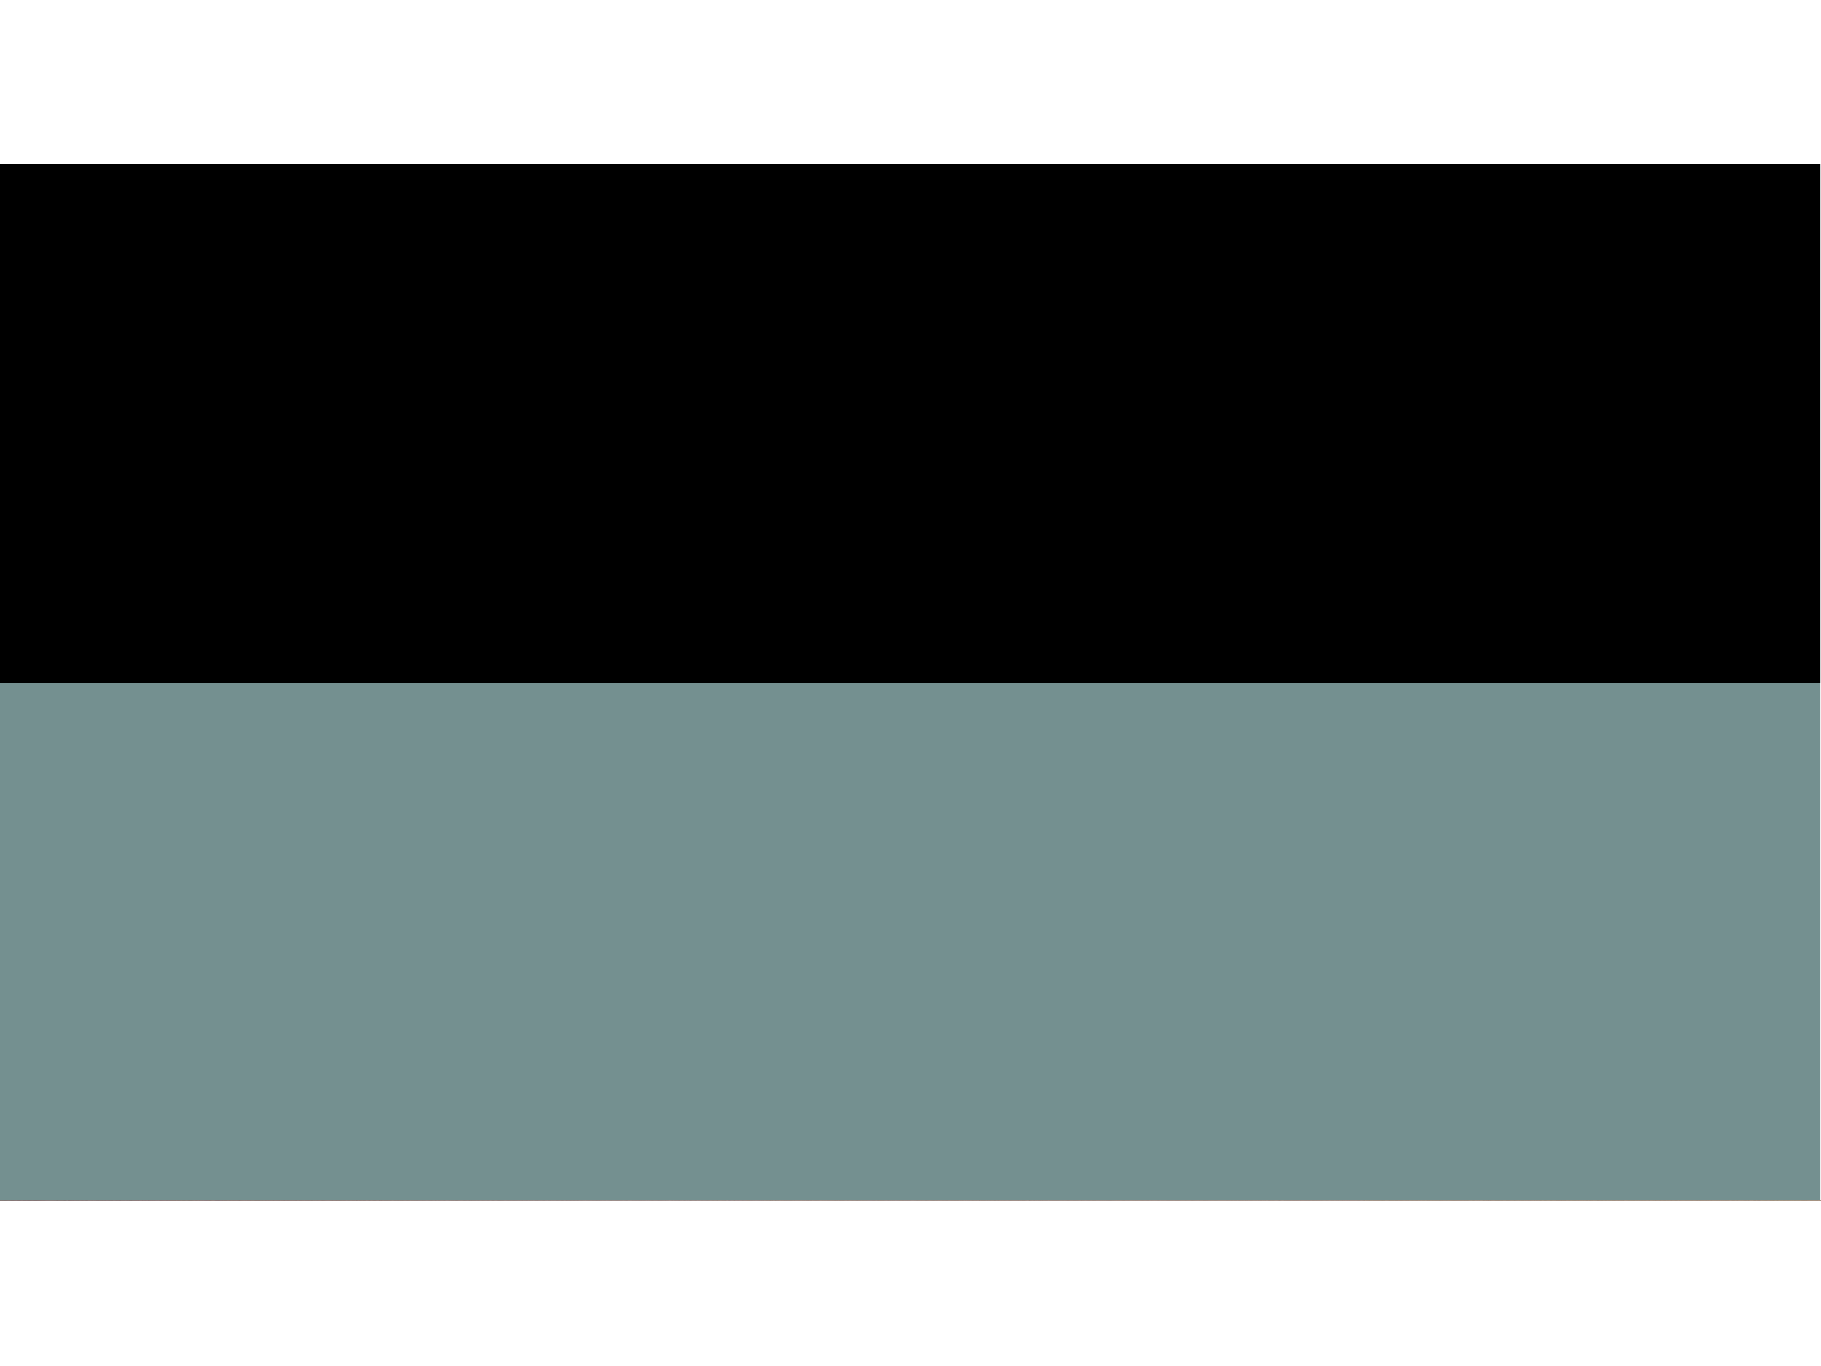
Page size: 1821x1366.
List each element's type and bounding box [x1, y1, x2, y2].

text_box [0, 164, 1821, 683]
picture [0, 683, 1821, 1201]
